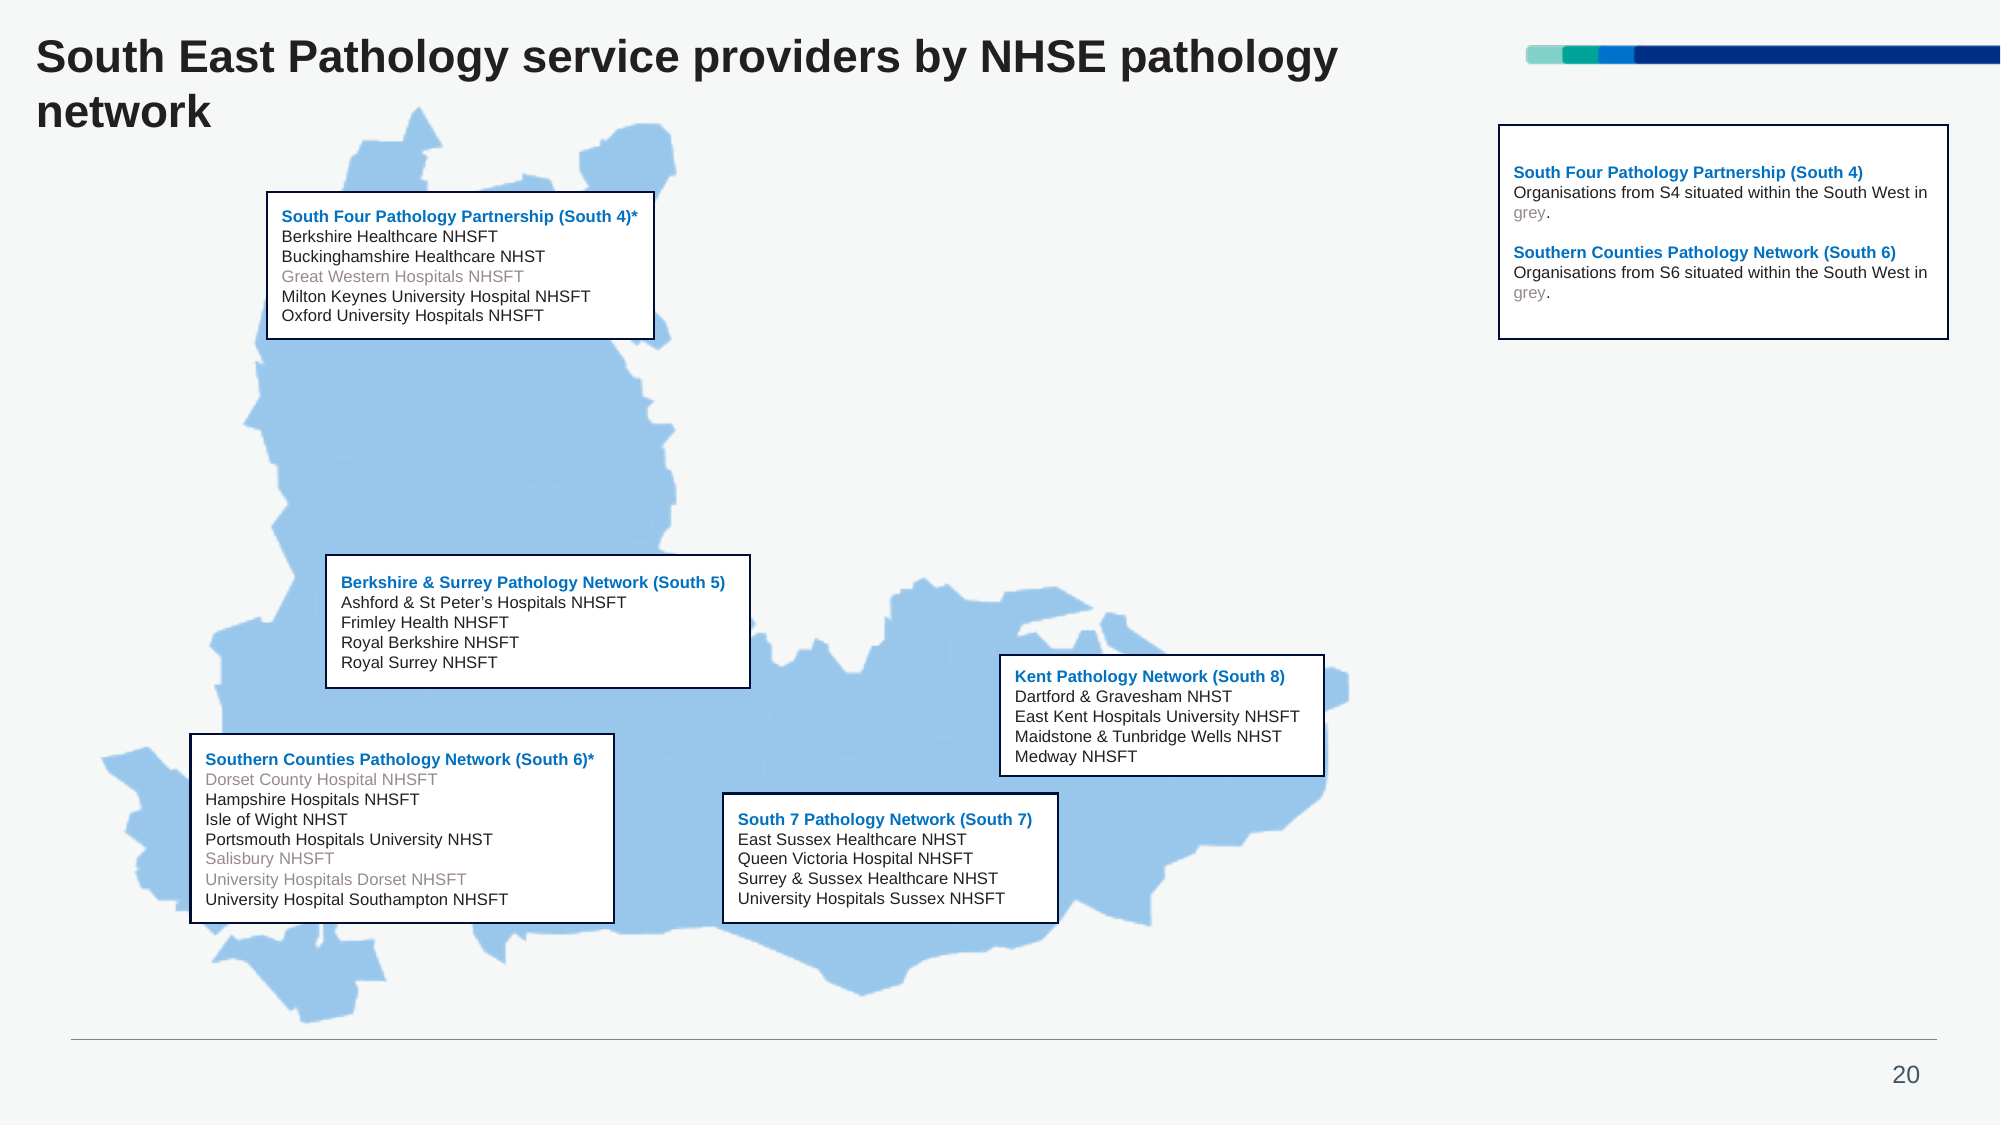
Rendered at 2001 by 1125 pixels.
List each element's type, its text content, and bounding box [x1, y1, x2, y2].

text_box Berkshire & Surrey Pathology Network (South 5) Ashford & St Peter’s Hospitals NHSFT Frimley Health NHSFT Royal Berkshire NHSFT Royal Surrey NHSFT [326, 555, 750, 688]
text_box South Four Pathology Partnership (South 4) Organisations from S4 situated within the South West in grey. Southern Counties Pathology Network (South 6) Organisations from S6 situated within the South West in grey. [1499, 125, 1948, 339]
text_box South 7 Pathology Network (South 7) East Sussex Healthcare NHST Queen Victoria Hospital NHSFT Surrey & Sussex Healthcare NHST University Hospitals Sussex NHSFT [723, 794, 1058, 923]
picture [75, 146, 1371, 1047]
text_box South East Pathology service providers by NHSE pathology network [20, 19, 1499, 146]
text_box Southern Counties Pathology Network (South 6)* Dorset County Hospital NHSFT Hampshire Hospitals NHSFT Isle of Wight NHST Portsmouth Hospitals University NHST Salisbury NHSFT University Hospitals Dorset NHSFT University Hospital Southampton NHSFT [191, 734, 614, 923]
text_box South Four Pathology Partnership (South 4)* Berkshire Healthcare NHSFT Buckinghamshire Healthcare NHST Great Western Hospitals NHSFT Milton Keynes University Hospital NHSFT Oxford University Hospitals NHSFT [267, 192, 654, 339]
text_box Kent Pathology Network (South 8) Dartford & Gravesham NHST East Kent Hospitals University NHSFT Maidstone & Tunbridge Wells NHST Medway NHSFT [1000, 655, 1324, 776]
